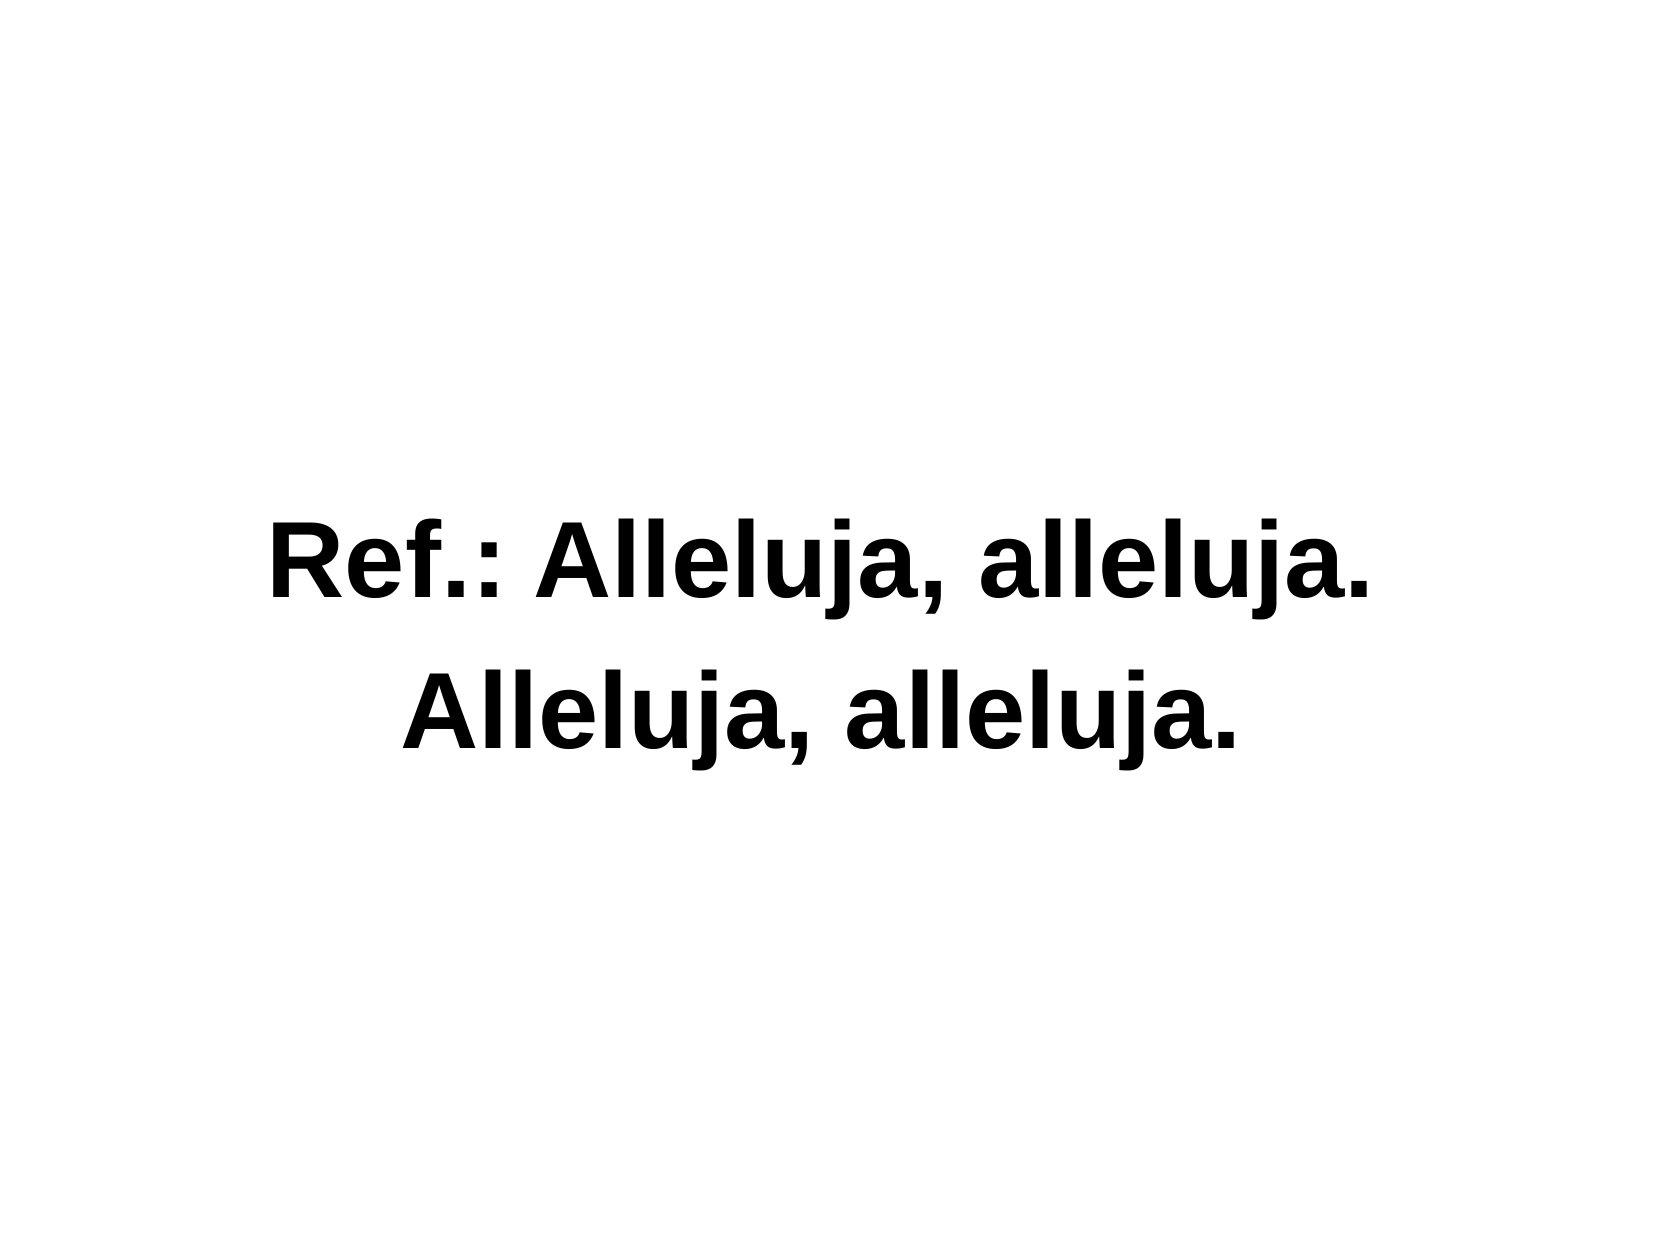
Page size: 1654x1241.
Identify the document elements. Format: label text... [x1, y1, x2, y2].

subtitle Ref.: Alleluja, alleluja. Alleluja, alleluja. [0, 0, 1642, 1241]
